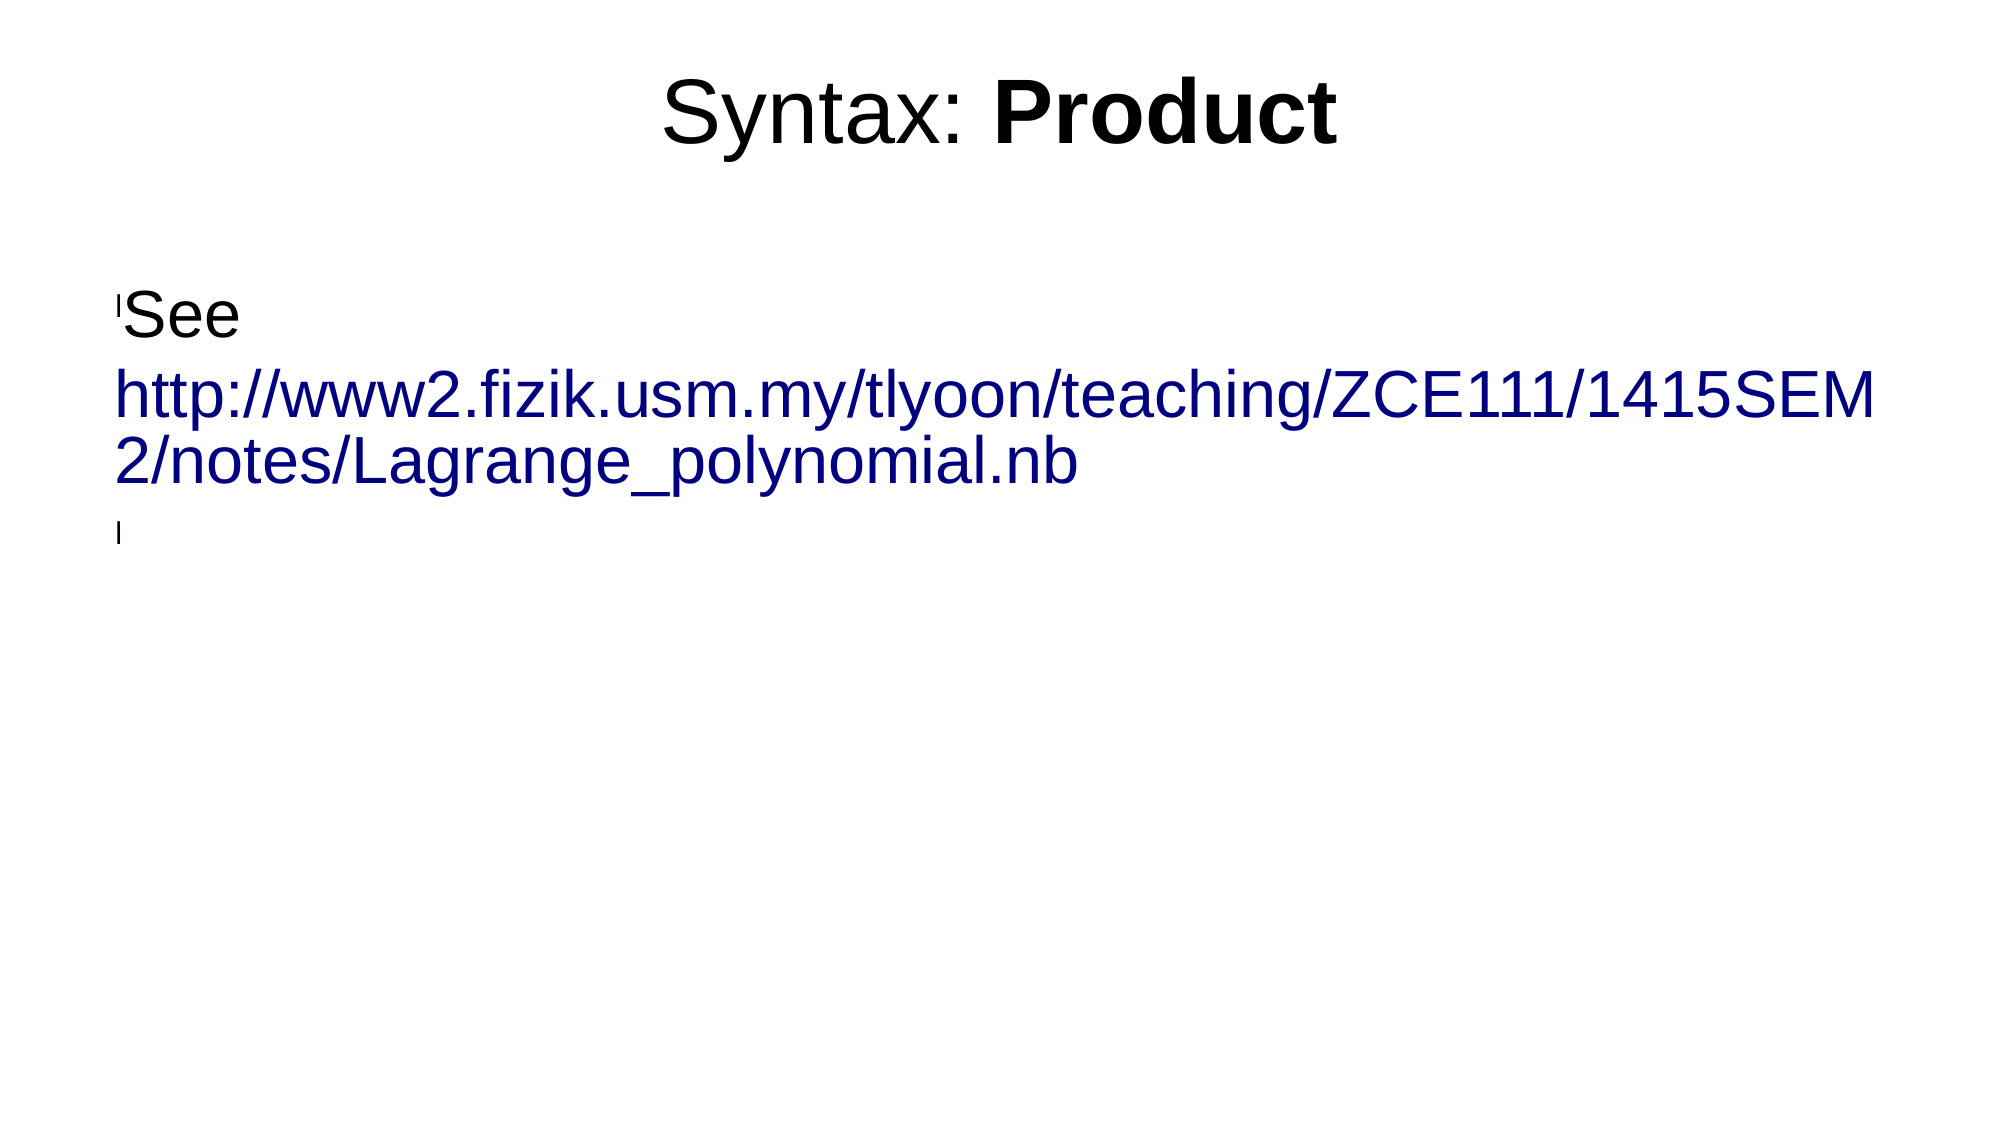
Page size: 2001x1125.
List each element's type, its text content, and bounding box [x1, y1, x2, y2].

text_box Syntax: Product [99, 44, 1900, 233]
text_box See http://www2.fizik.usm.my/tlyoon/teaching/ZCE111/1415SEM2/notes/Lagrange_polynomial.nb [99, 263, 1900, 916]
